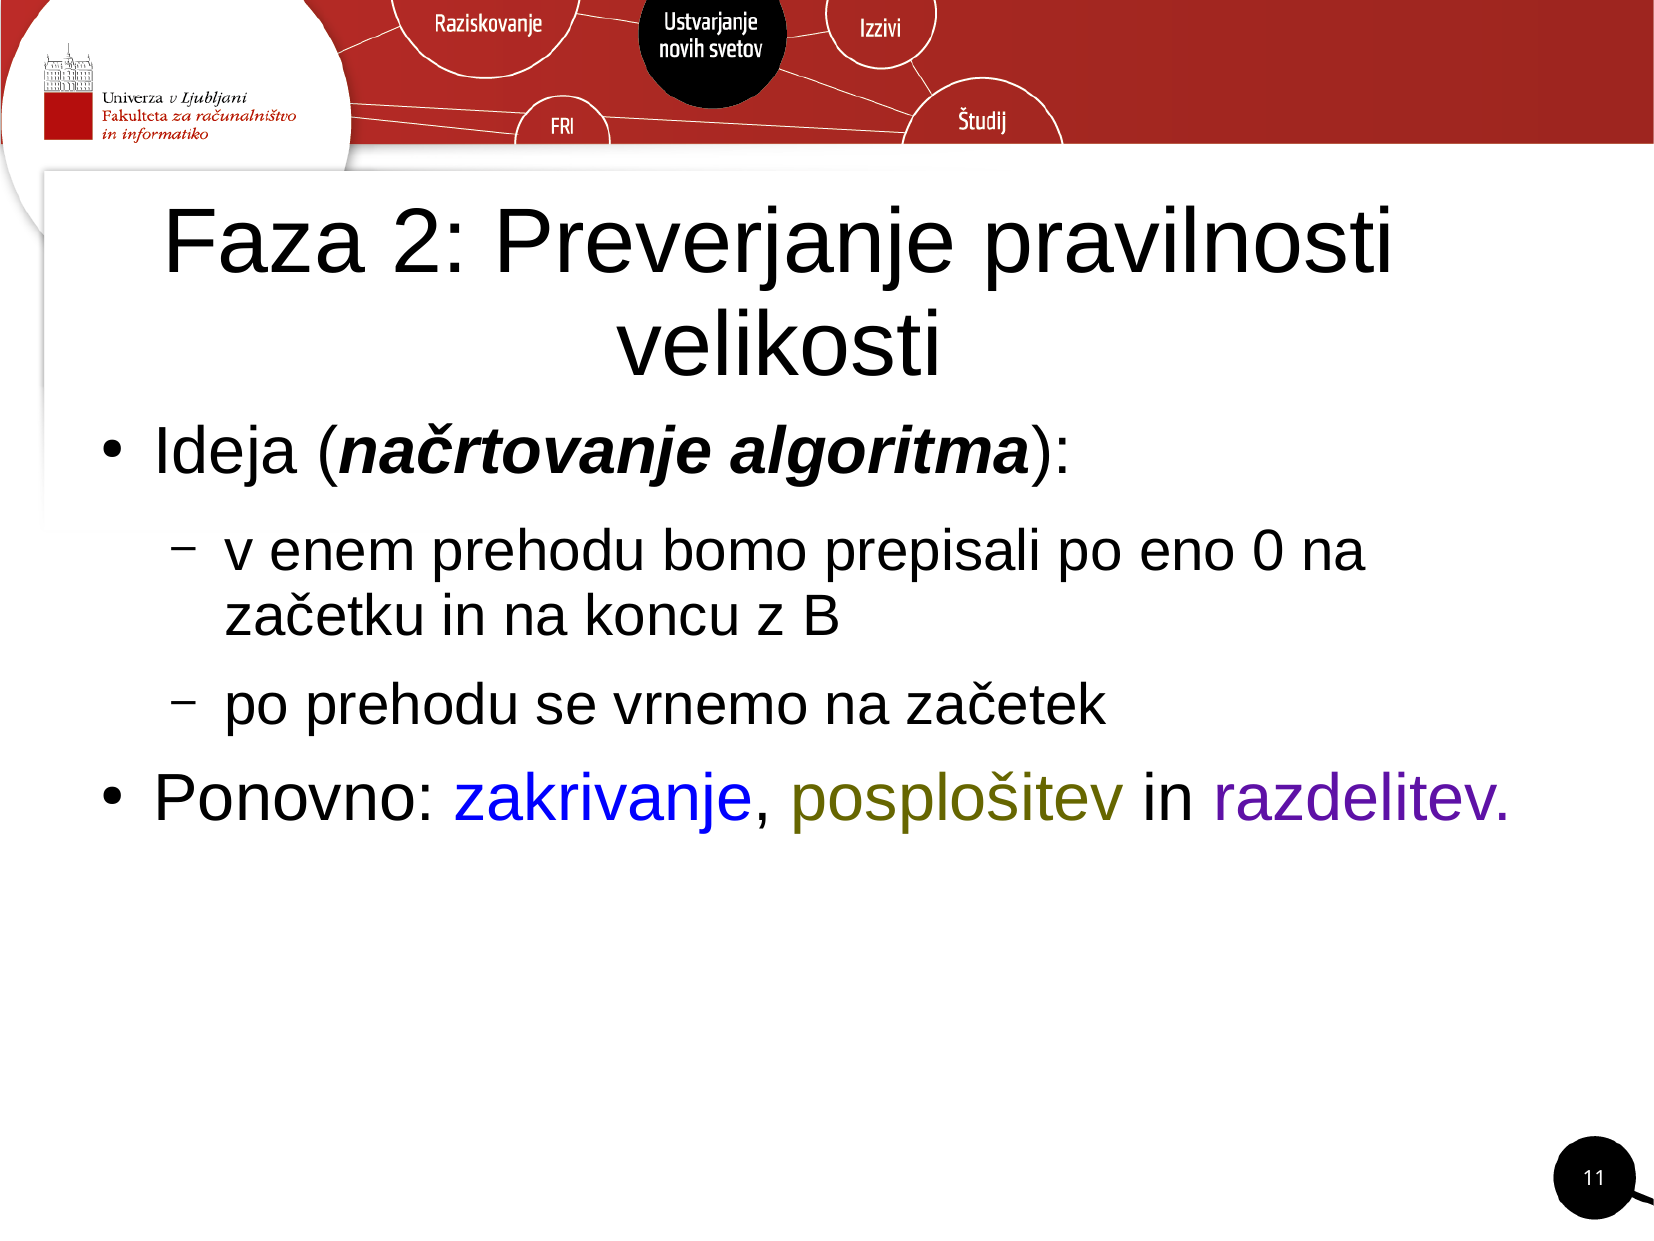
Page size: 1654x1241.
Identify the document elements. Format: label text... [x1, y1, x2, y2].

list Ideja (načrtovanje algoritma): v enem prehodu bomo prepisali po eno 0 na začetku in na koncu z B po prehodu se vrnemo na začetek Ponovno: zakrivanje, posplošitev in razdelitev. [82, 413, 1538, 1010]
picture [0, 0, 1654, 1241]
text_box <številka> [1553, 1145, 1636, 1212]
title Faza 2: Preverjanje pravilnosti velikosti [35, 188, 1524, 397]
